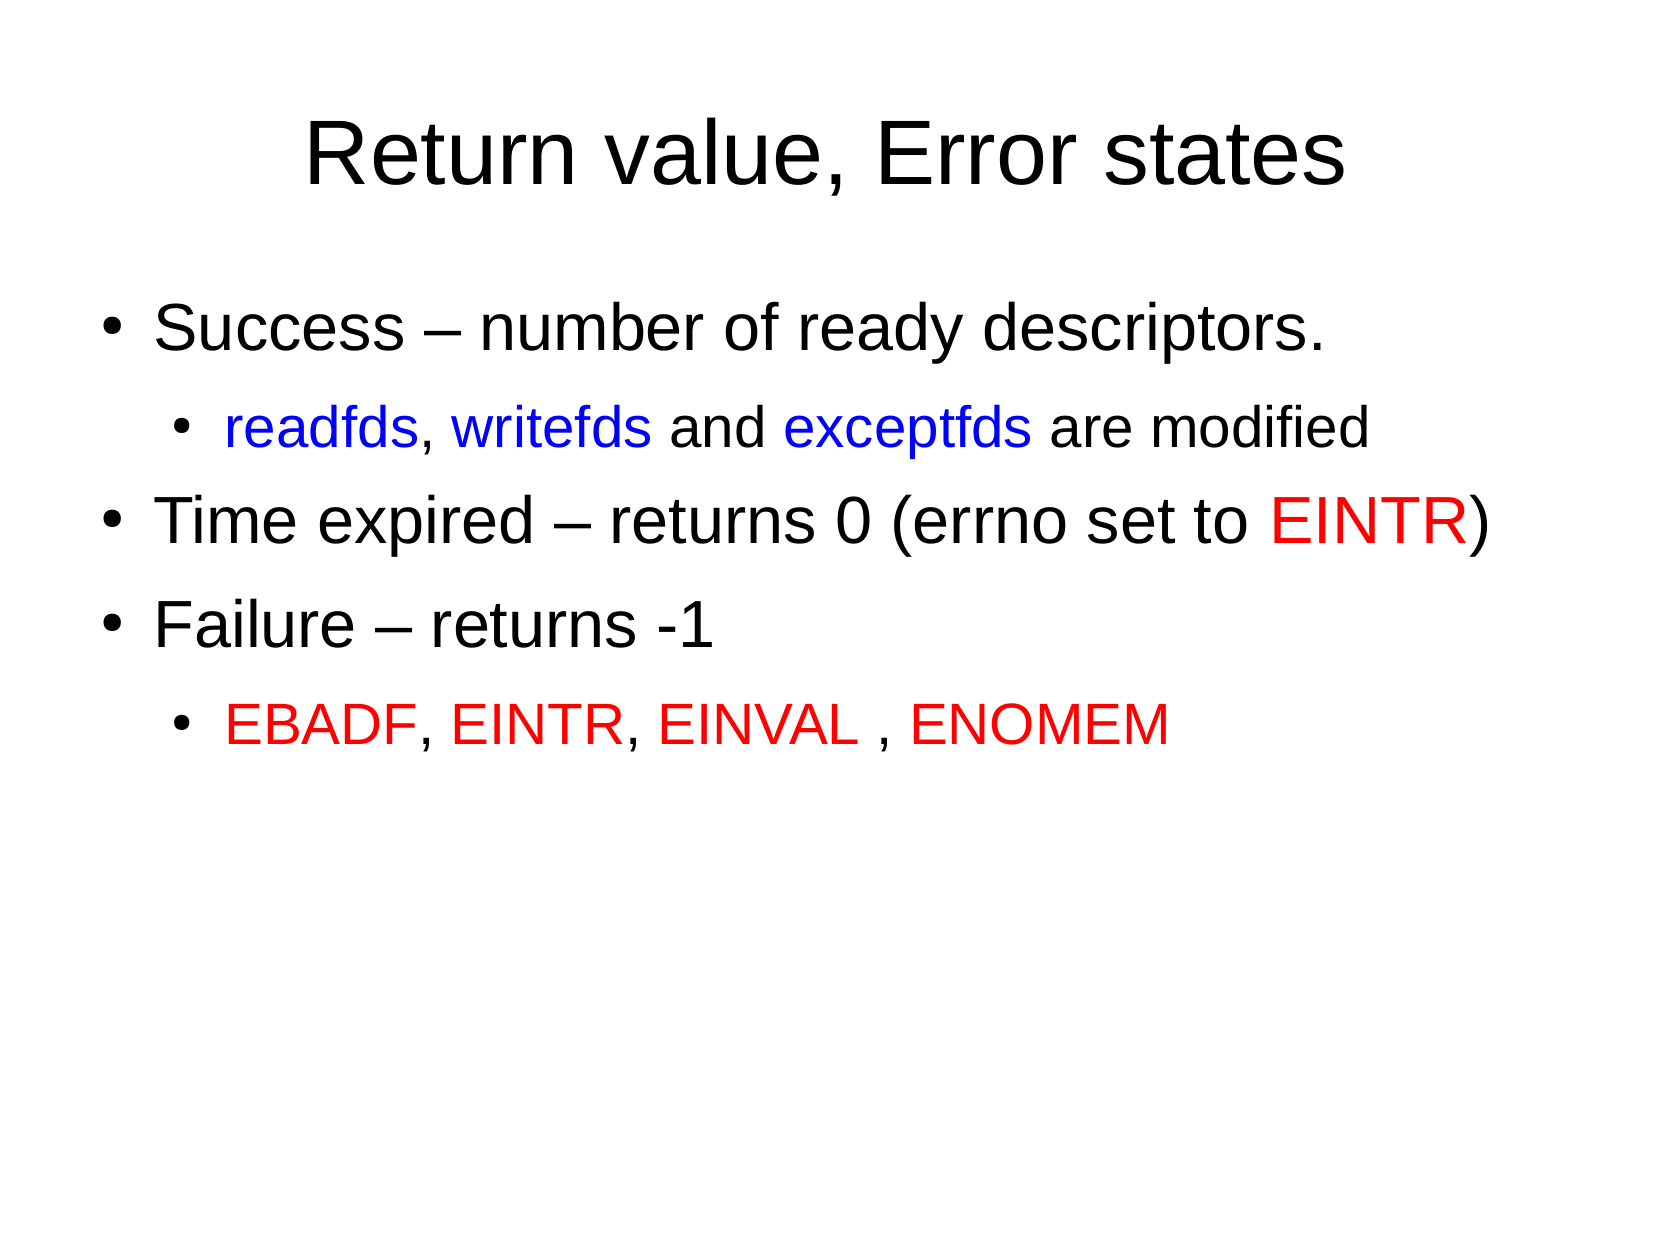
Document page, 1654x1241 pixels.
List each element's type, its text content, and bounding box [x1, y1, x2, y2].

list Success – number of ready descriptors. readfds, writefds and exceptfds are modified Time expired – returns 0 (errno set to EINTR) Failure – returns -1 EBADF, EINTR, EINVAL , ENOMEM [82, 290, 1571, 1109]
title Return value, Error states [82, 56, 1571, 250]
